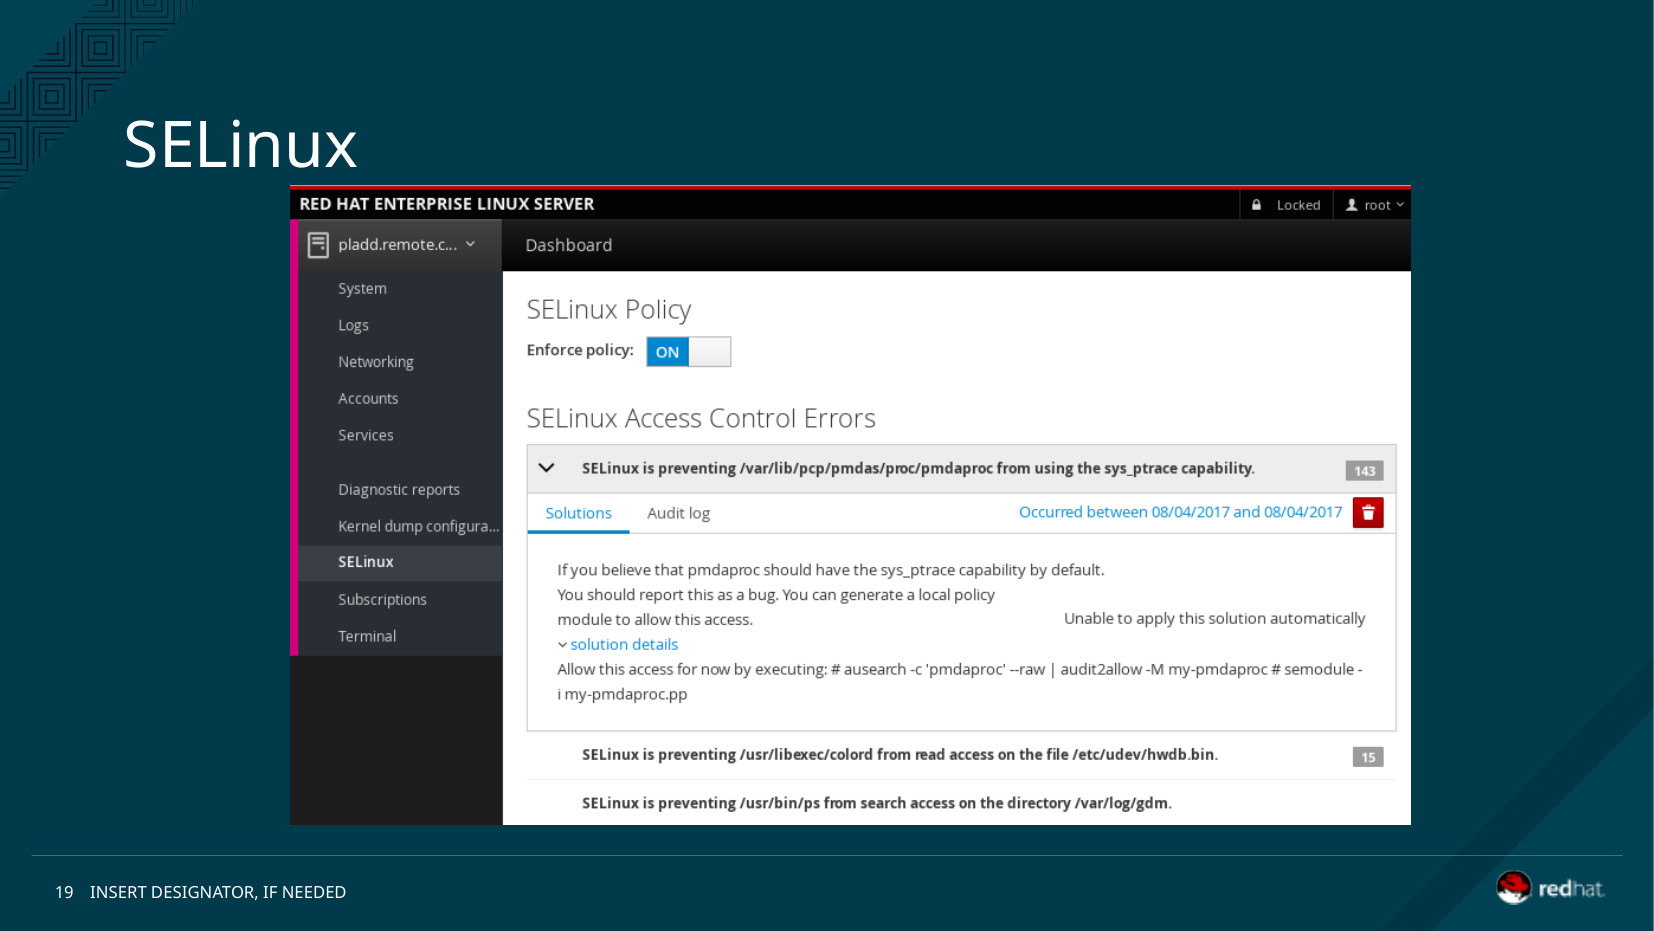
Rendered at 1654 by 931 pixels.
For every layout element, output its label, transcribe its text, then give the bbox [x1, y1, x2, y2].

picture [70, 33, 74, 61]
picture [1497, 871, 1532, 904]
title SELinux [124, 0, 1530, 187]
picture [291, 186, 1410, 824]
picture [1540, 879, 1605, 897]
